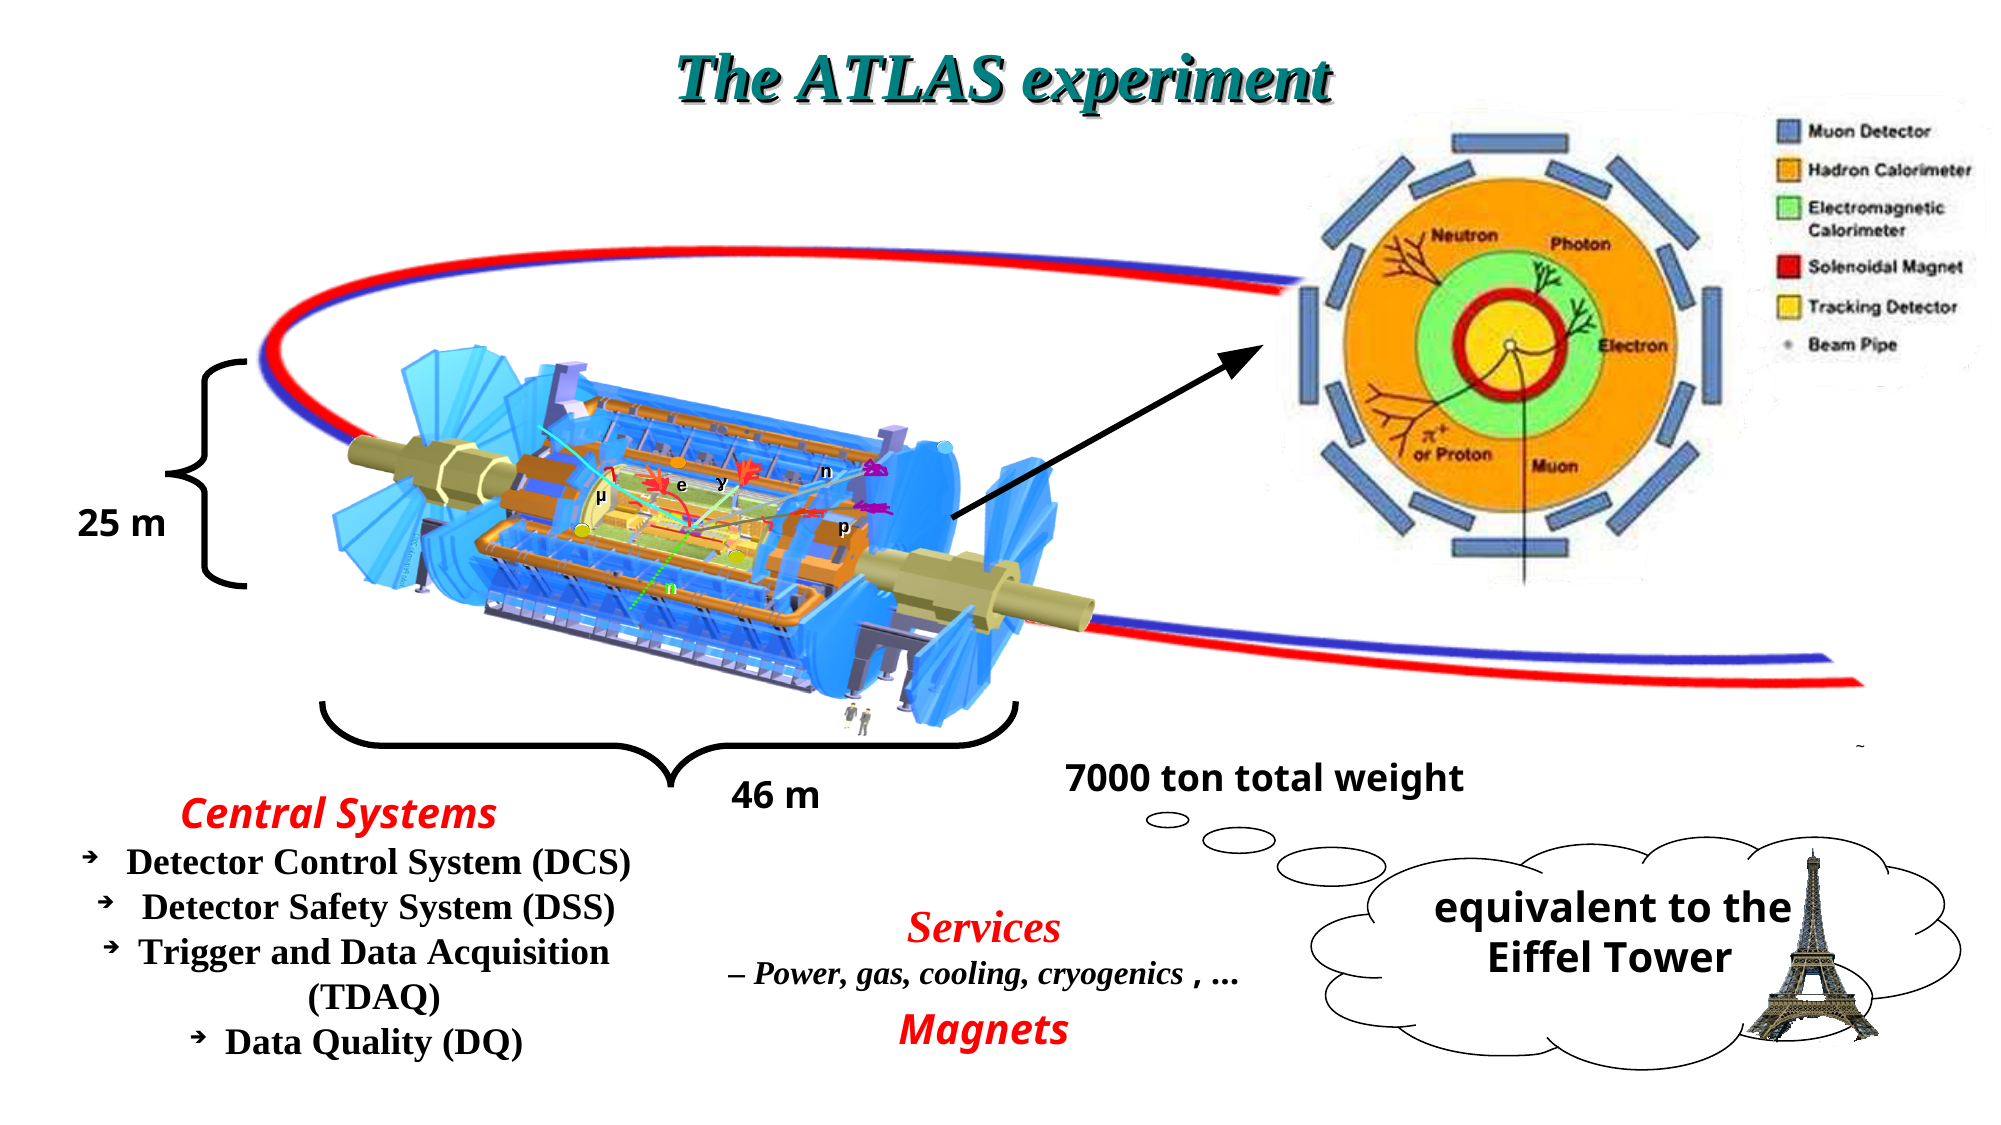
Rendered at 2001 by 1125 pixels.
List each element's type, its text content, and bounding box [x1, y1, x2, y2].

text_box  [723, 481, 727, 491]
text_box n [664, 574, 676, 598]
text_box equivalent to the Eiffel Tower [1920, 876, 1961, 990]
text_box [729, 485, 736, 492]
picture [165, 63, 2000, 1053]
text_box [728, 549, 745, 564]
text_box 7000 ton total weight [1050, 746, 1797, 807]
text_box equivalent to the Eiffel Tower [1277, 847, 1386, 887]
text_box equivalent to the Eiffel Tower [1146, 812, 1189, 828]
text_box µ [595, 483, 607, 506]
text_box p [838, 514, 850, 537]
text_box e [676, 472, 688, 495]
text_box n [820, 458, 833, 482]
text_box [670, 456, 687, 469]
text_box Services – Power, gas, cooling, cryogenics , … Magnets [657, 888, 1312, 1070]
text_box [693, 493, 727, 524]
text_box [628, 529, 693, 610]
text_box equivalent to the Eiffel Tower [1312, 837, 1719, 1070]
text_box  [716, 480, 720, 491]
text_box The ATLAS experiment [32, 21, 1971, 125]
text_box [574, 523, 591, 538]
text_box 46 m [716, 763, 890, 824]
text_box [936, 440, 954, 454]
text_box 25 m [62, 491, 182, 553]
text_box Central Systems Detector Control System (DCS) Detector Safety System (DSS) Trigger and Data Acquisition (TDAQ) Data Quality (DQ) [4, 779, 674, 1110]
text_box equivalent to the Eiffel Tower [1203, 827, 1276, 854]
text_box  [716, 468, 727, 482]
text_box ~ [1840, 728, 1898, 764]
